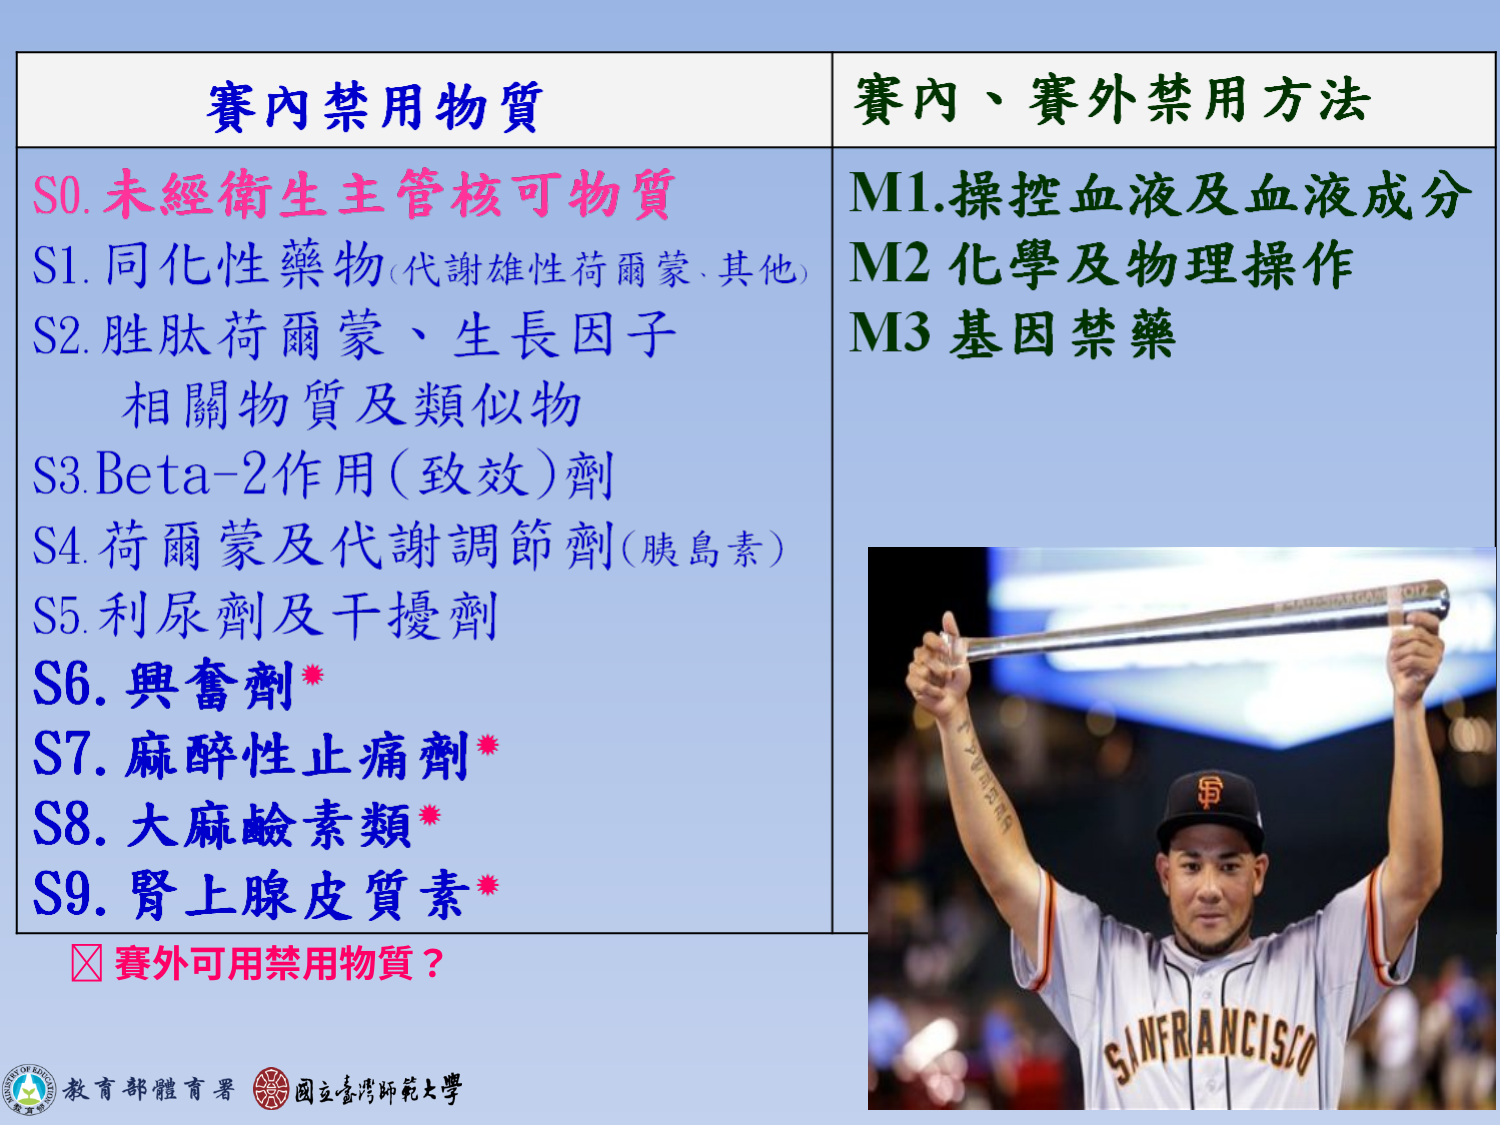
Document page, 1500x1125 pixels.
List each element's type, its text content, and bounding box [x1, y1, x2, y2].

text_box 賽外可用禁用物質？ [53, 933, 467, 993]
picture [0, 40, 1500, 1110]
